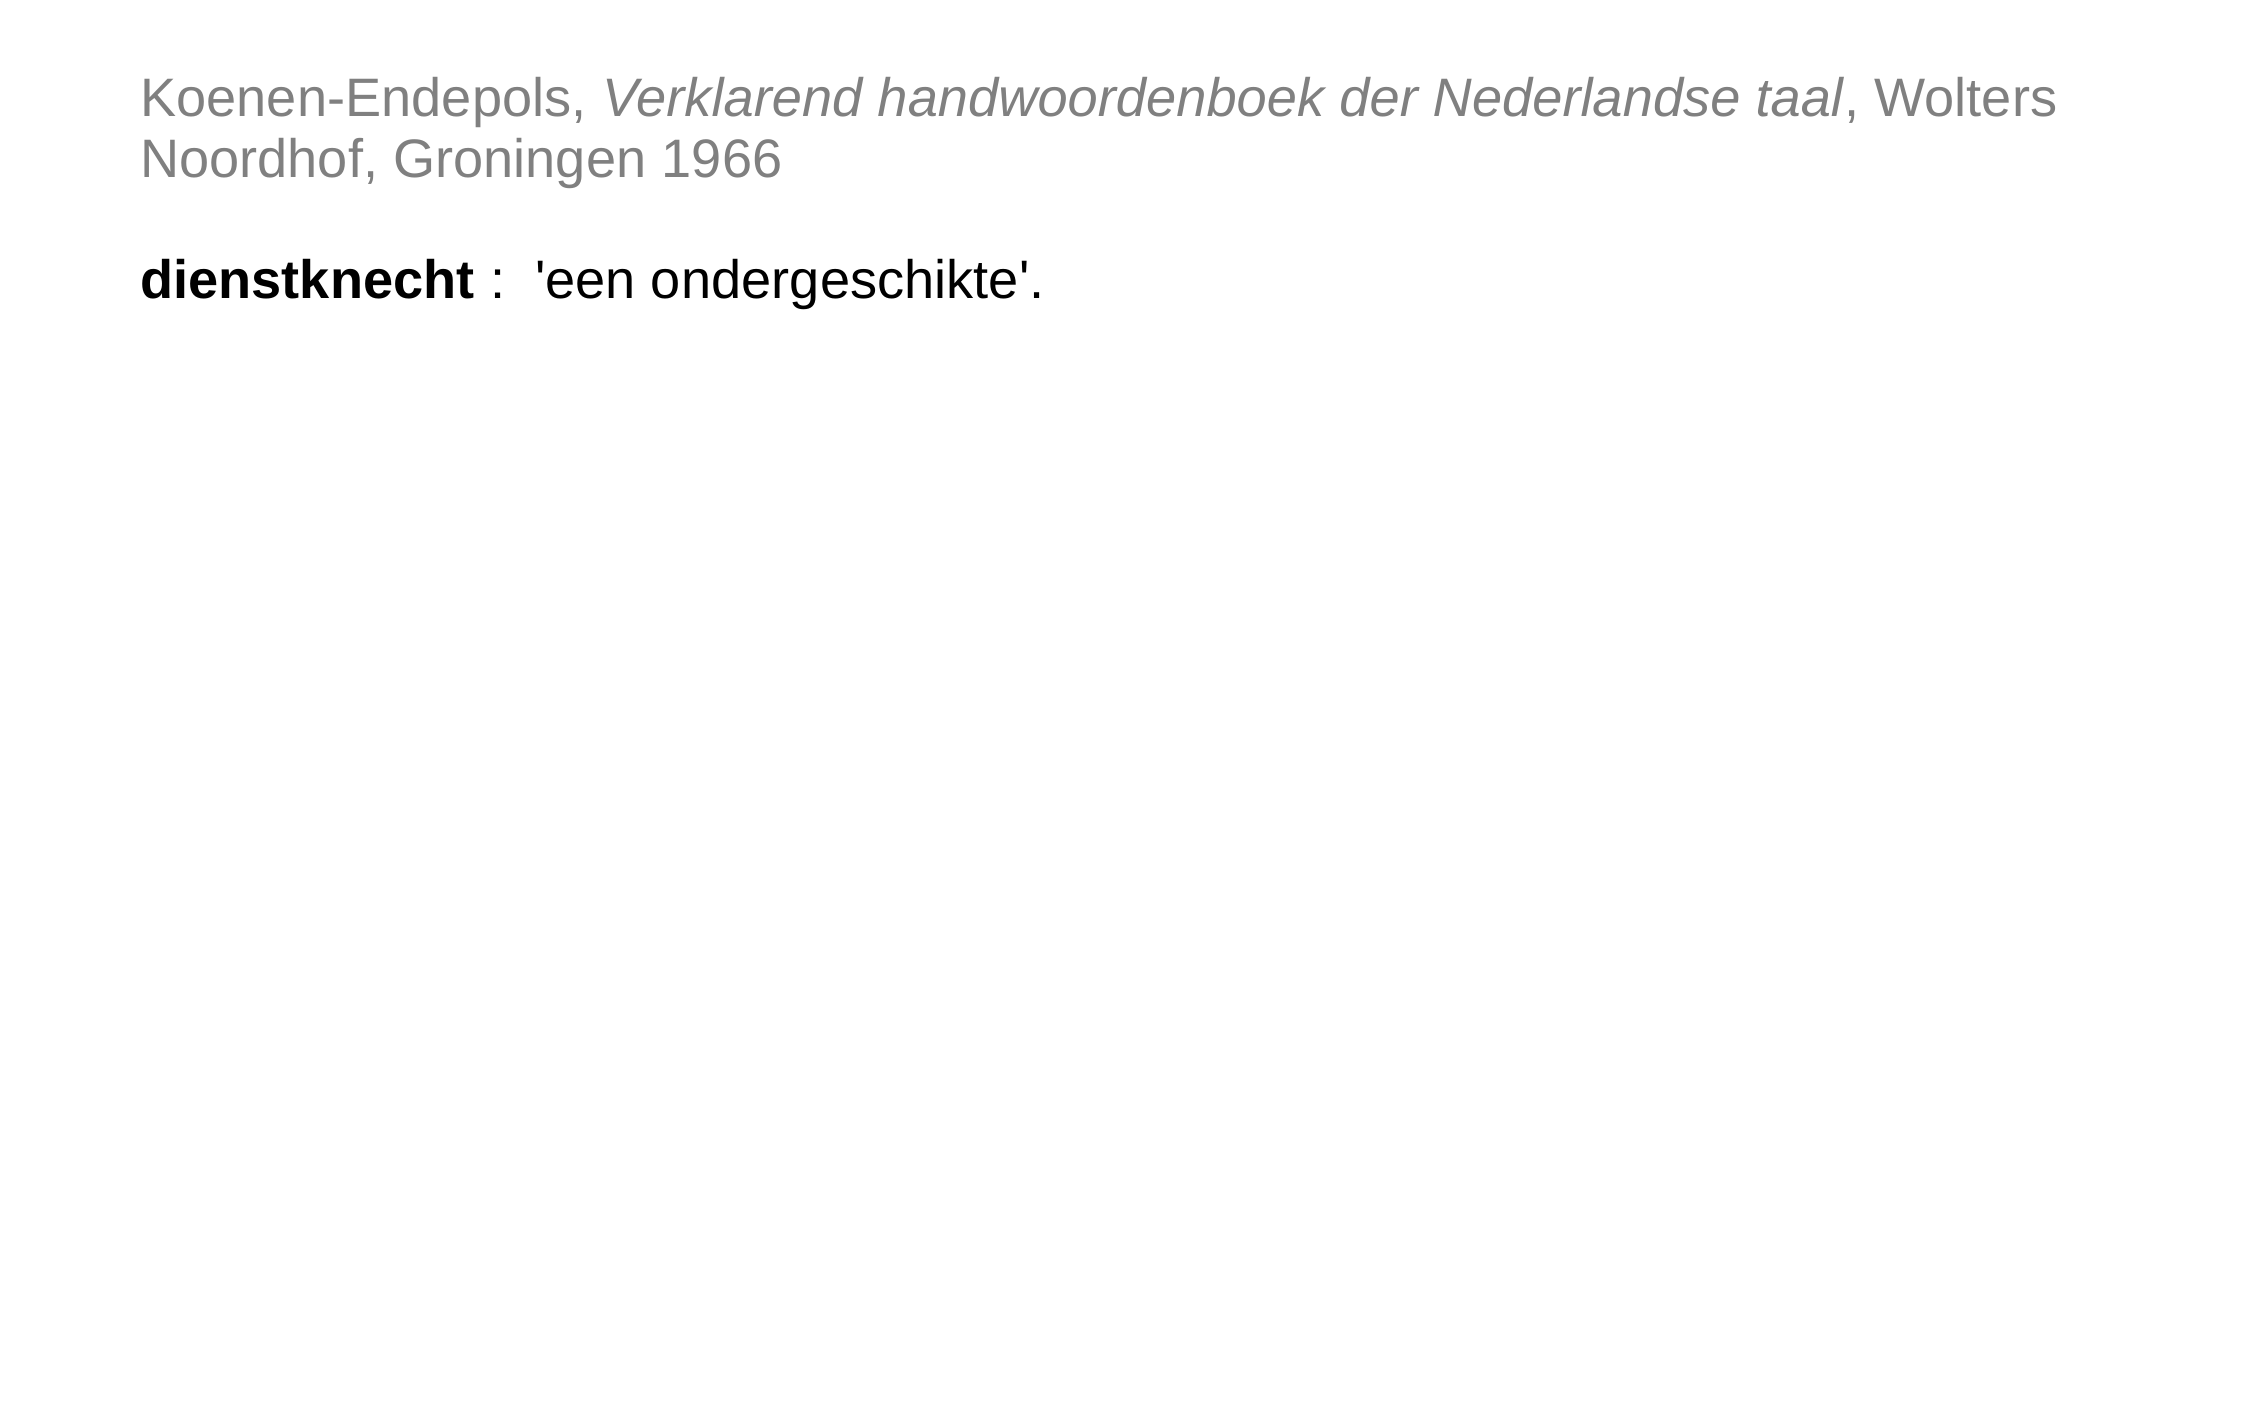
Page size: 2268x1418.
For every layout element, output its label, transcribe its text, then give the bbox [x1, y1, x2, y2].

text_box Koenen-Endepols, Verklarend handwoordenboek der Nederlandse taal, Wolters Noordhof, Groningen 1966 dienstknecht : 'een ondergeschikte'. [125, 0, 2149, 490]
